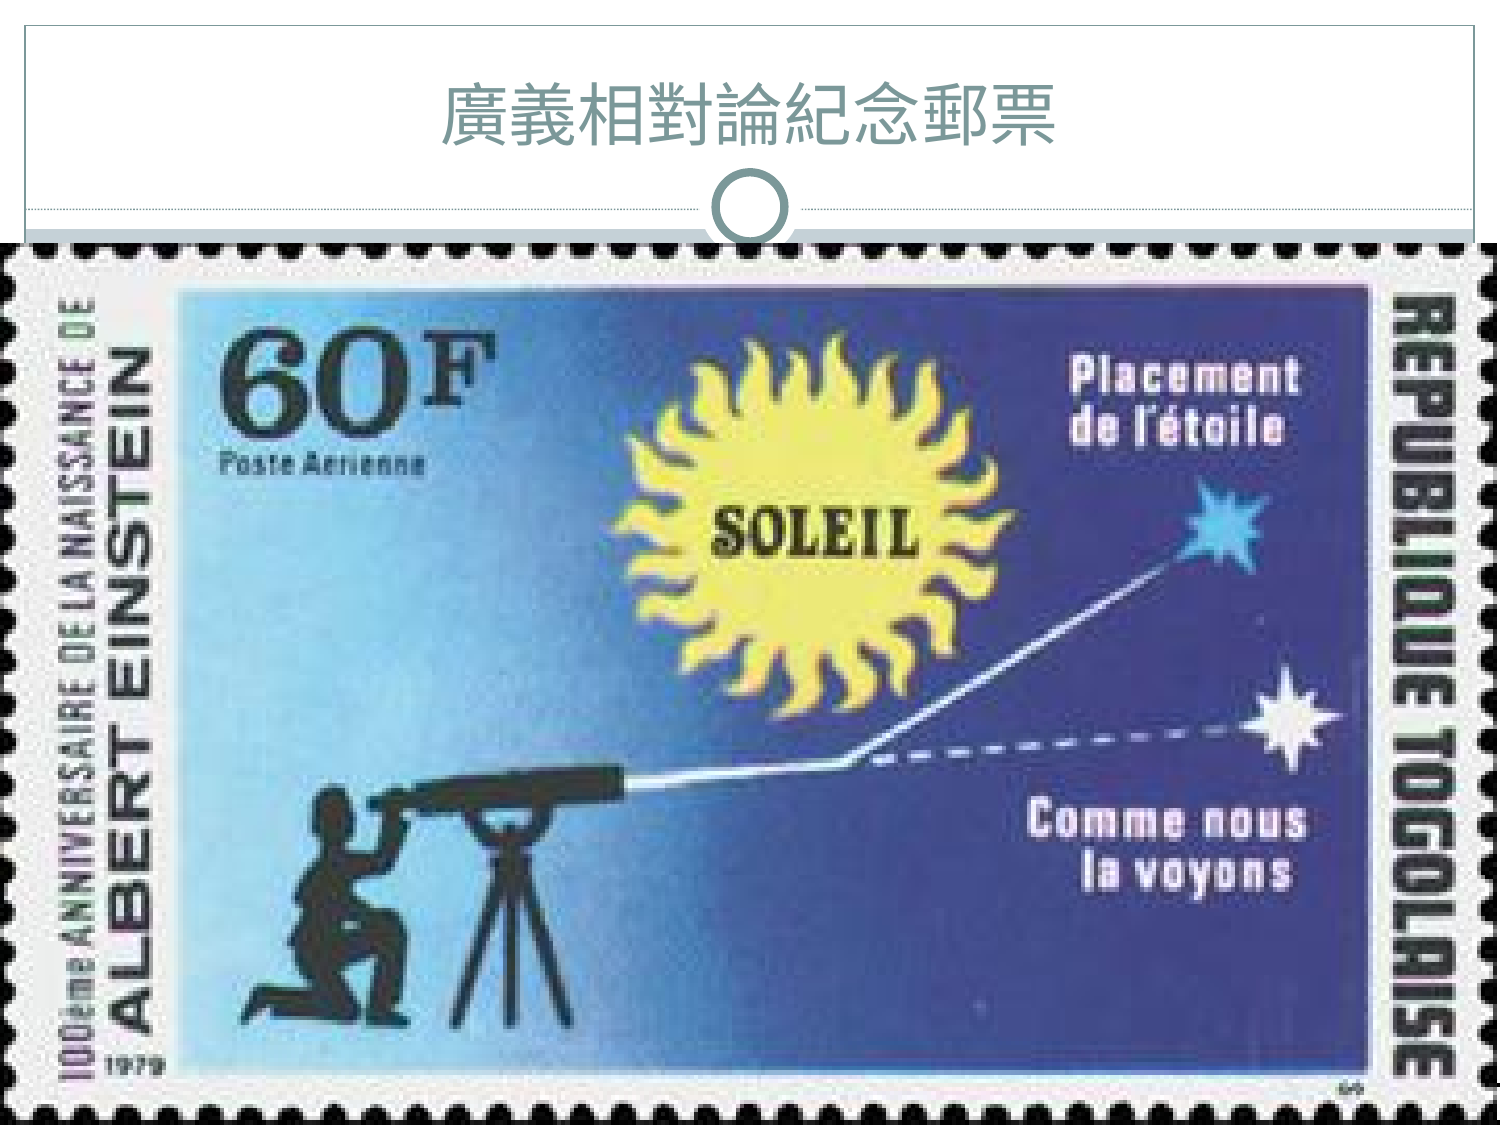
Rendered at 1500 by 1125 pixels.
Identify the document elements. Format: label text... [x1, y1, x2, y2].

picture [0, 243, 1500, 1125]
title 廣義相對論紀念郵票 [49, 37, 1450, 162]
